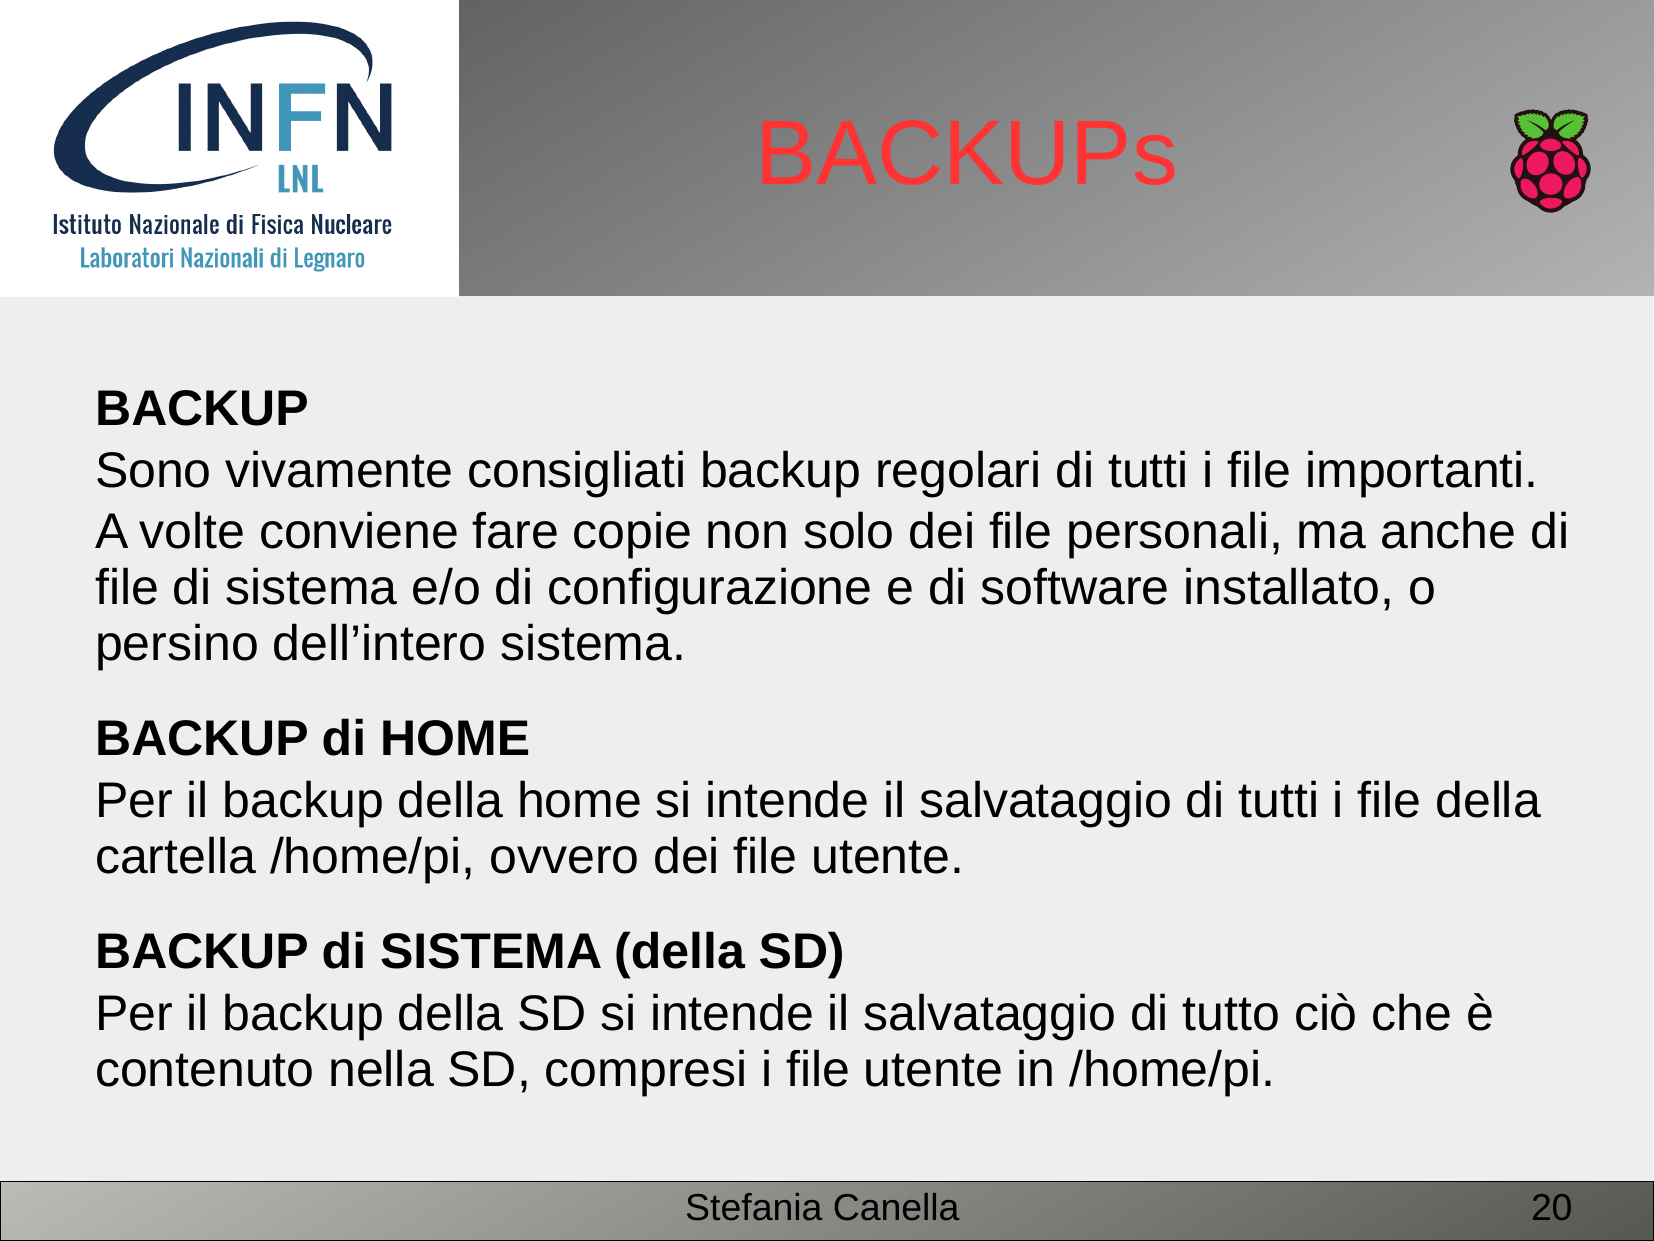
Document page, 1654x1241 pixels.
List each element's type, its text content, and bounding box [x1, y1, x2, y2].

title BACKUPs [459, 49, 1571, 257]
text_box [984, 1181, 1516, 1241]
text_box <number> [1516, 1178, 1654, 1241]
picture [0, 0, 459, 297]
text_box [459, 0, 1654, 296]
text_box [0, 1181, 670, 1241]
text_box Stefania Canella [670, 1178, 984, 1241]
subtitle BACKUP Sono vivamente consigliati backup regolari di tutti i file importanti. A volte conviene fare copie non solo dei file personali, ma anche di file di sistema e/o di configurazione e di software installato, o persino dell’intero sistema. BACKUP di HOME Per il backup della home si intende il salvataggio di tutti i file della cartella /home/pi, ovvero dei file utente. BACKUP di SISTEMA (della SD) Per il backup della SD si intende il salvataggio di tutto ciò che è contenuto nella SD, compresi i file utente in /home/pi. [65, 337, 1588, 1140]
